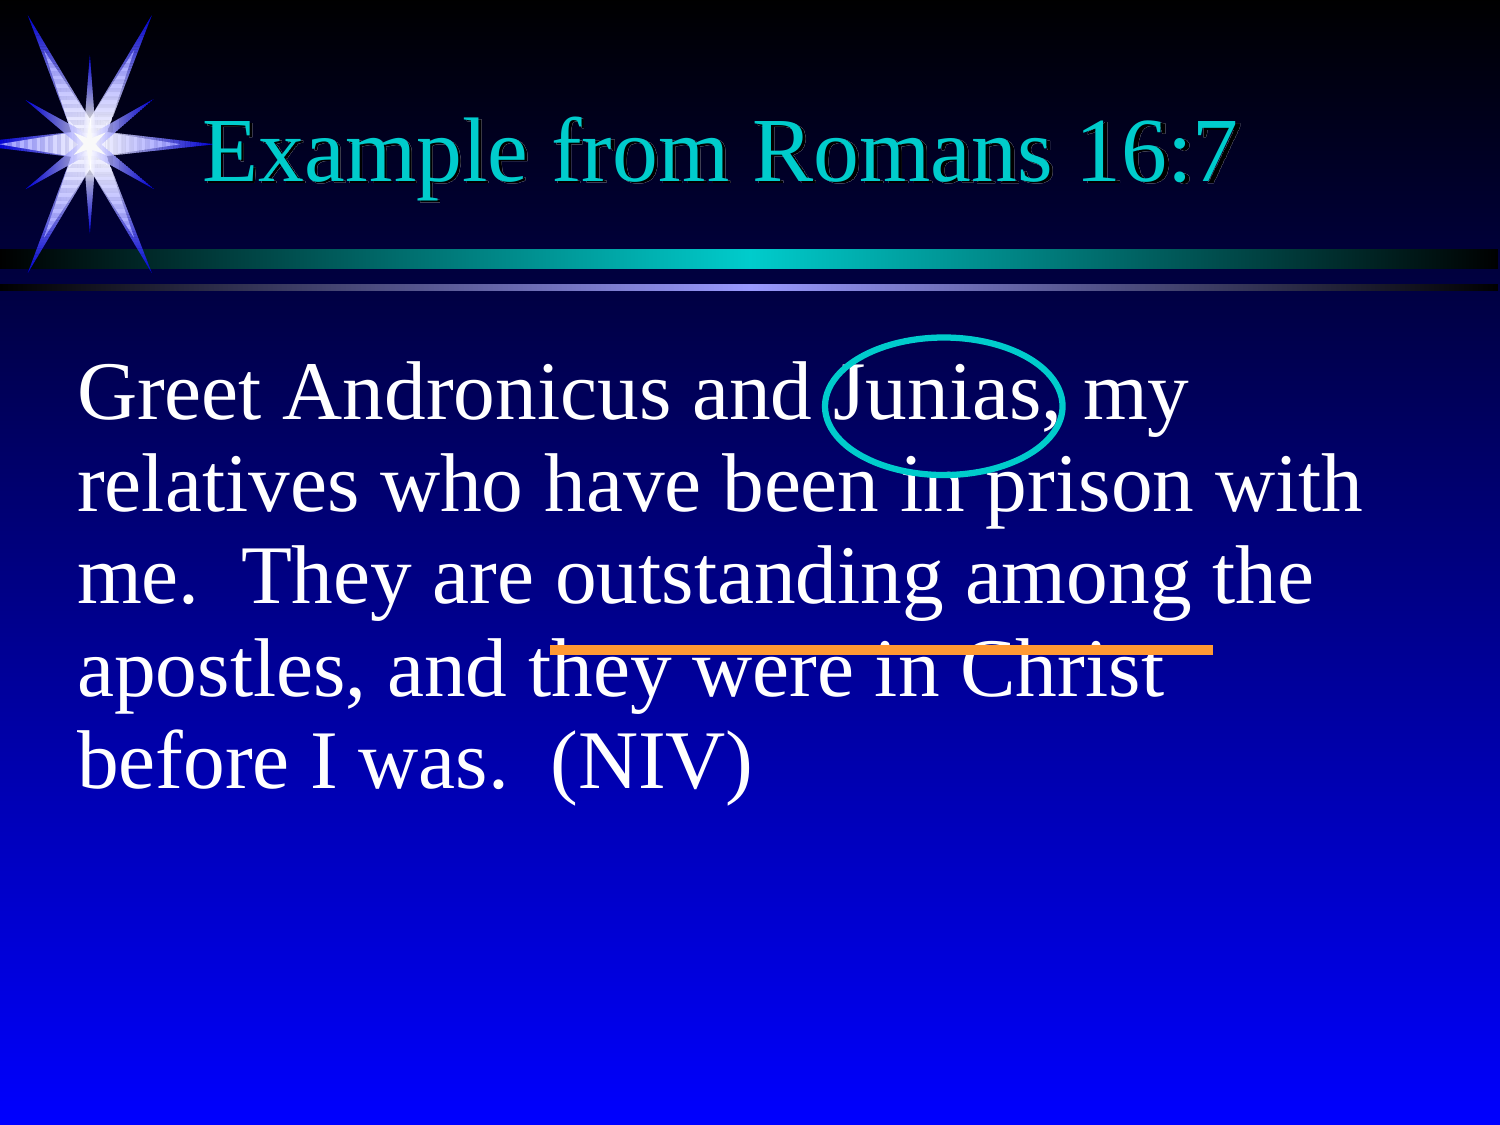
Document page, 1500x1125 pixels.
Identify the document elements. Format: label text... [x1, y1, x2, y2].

text_box Greet Andronicus and Junias, my relatives who have been in prison with me. They are outstanding among the apostles, and they were in Christ before I was. (NIV) [62, 337, 1413, 815]
text_box Greet Andronicus and Junias, my relatives who have been in prison with me. They are outstanding among the apostles, and they were in Christ before I was. (NIV) [829, 341, 1059, 471]
title Example from Romans 16:7 [187, 56, 1463, 244]
